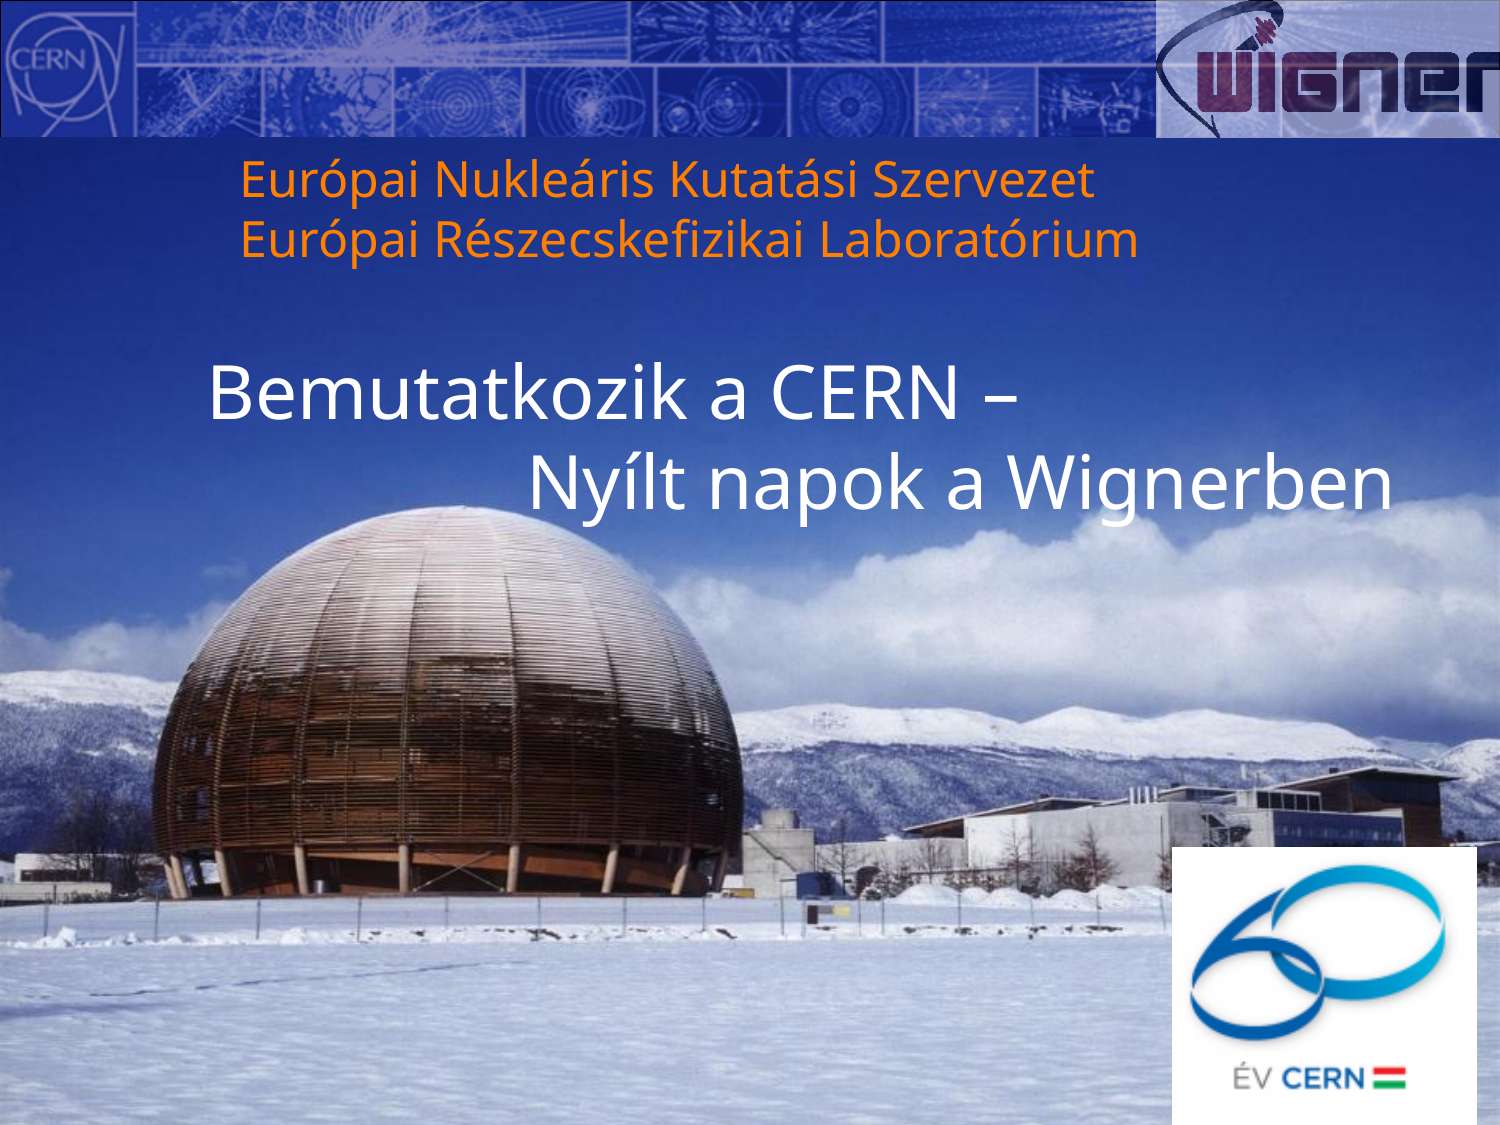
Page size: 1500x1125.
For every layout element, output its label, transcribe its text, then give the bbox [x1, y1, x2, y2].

text_box Bemutatkozik a CERN – Nyílt napok a Wignerben [206, 314, 1482, 556]
picture [1156, 0, 1500, 138]
text_box Európai Nukleáris Kutatási Szervezet Európai Részecskefizikai Laboratórium [225, 113, 1500, 301]
picture [0, 137, 1500, 1125]
